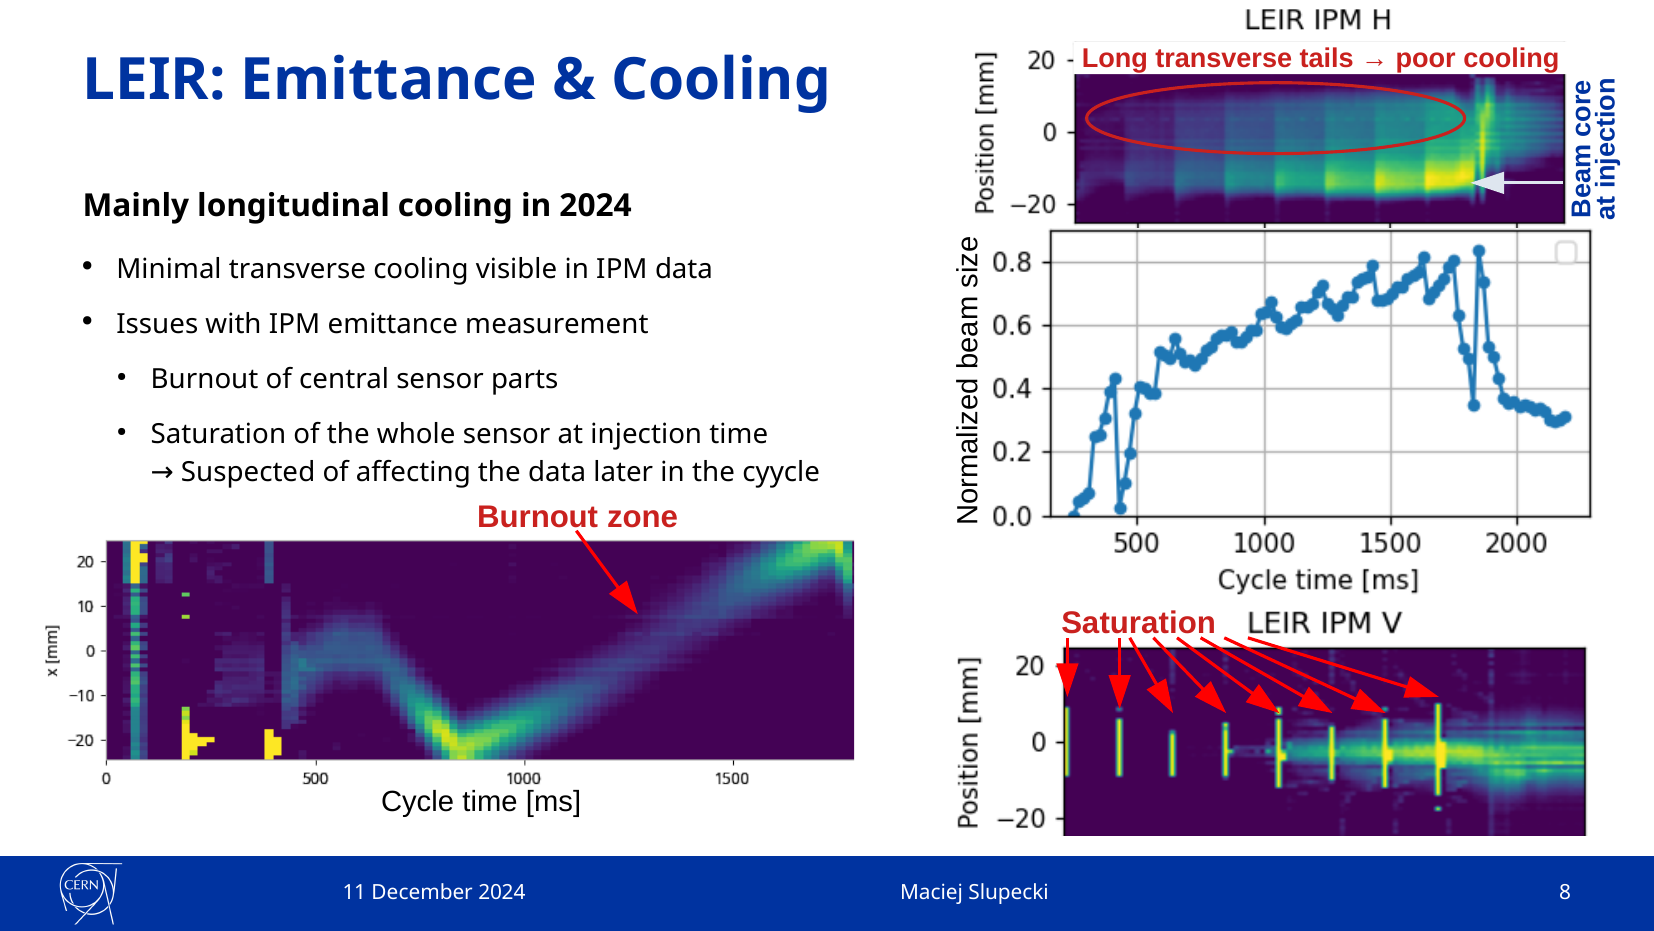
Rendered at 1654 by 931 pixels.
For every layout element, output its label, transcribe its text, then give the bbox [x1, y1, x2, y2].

picture [35, 531, 855, 793]
text_box Long transverse tails → poor cooling [1073, 41, 1568, 75]
picture [949, 3, 1595, 836]
list Mainly longitudinal cooling in 2024 Minimal transverse cooling visible in IPM data Issues with IPM emittance measurement Burnout of central sensor parts Saturation of the whole sensor at injection time → Suspected of affecting the data later in the cyycle [82, 183, 963, 491]
picture [56, 859, 127, 928]
text_box Cycle time [ms] [153, 793, 810, 822]
text_box Normalized beam size [946, 212, 988, 550]
text_box Saturation [1023, 593, 1254, 653]
title LEIR: Emittance & Cooling [82, 37, 963, 183]
text_box Burnout zone [462, 487, 693, 547]
text_box Beam core at injection [1568, 77, 1623, 222]
